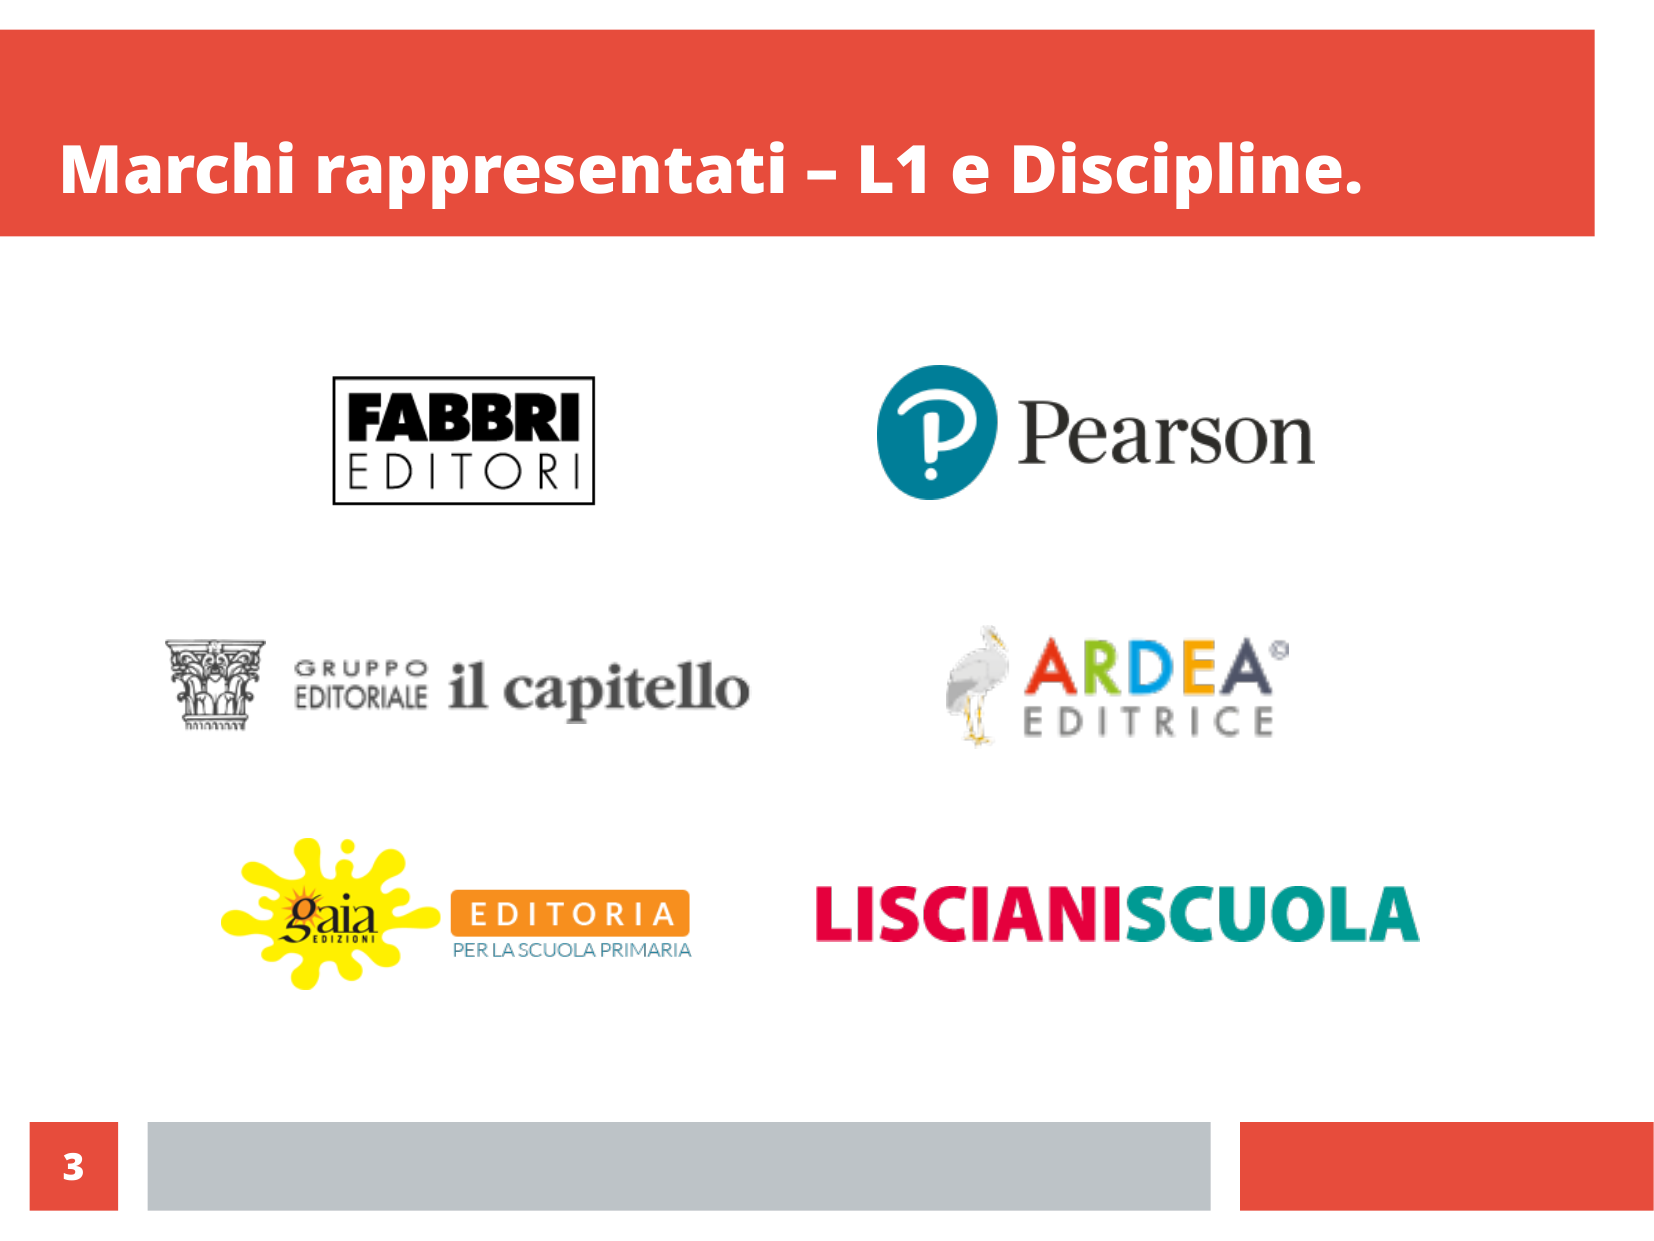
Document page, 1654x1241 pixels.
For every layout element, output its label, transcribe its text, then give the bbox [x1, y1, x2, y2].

title Marchi rappresentati – L1 e Discipline. [59, 59, 1595, 207]
picture [165, 635, 266, 736]
text_box <numero> [29, 1122, 119, 1211]
picture [221, 838, 706, 990]
picture [232, 267, 696, 533]
picture [946, 625, 1289, 749]
picture [816, 886, 1420, 942]
picture [877, 365, 1315, 500]
picture [291, 647, 752, 724]
